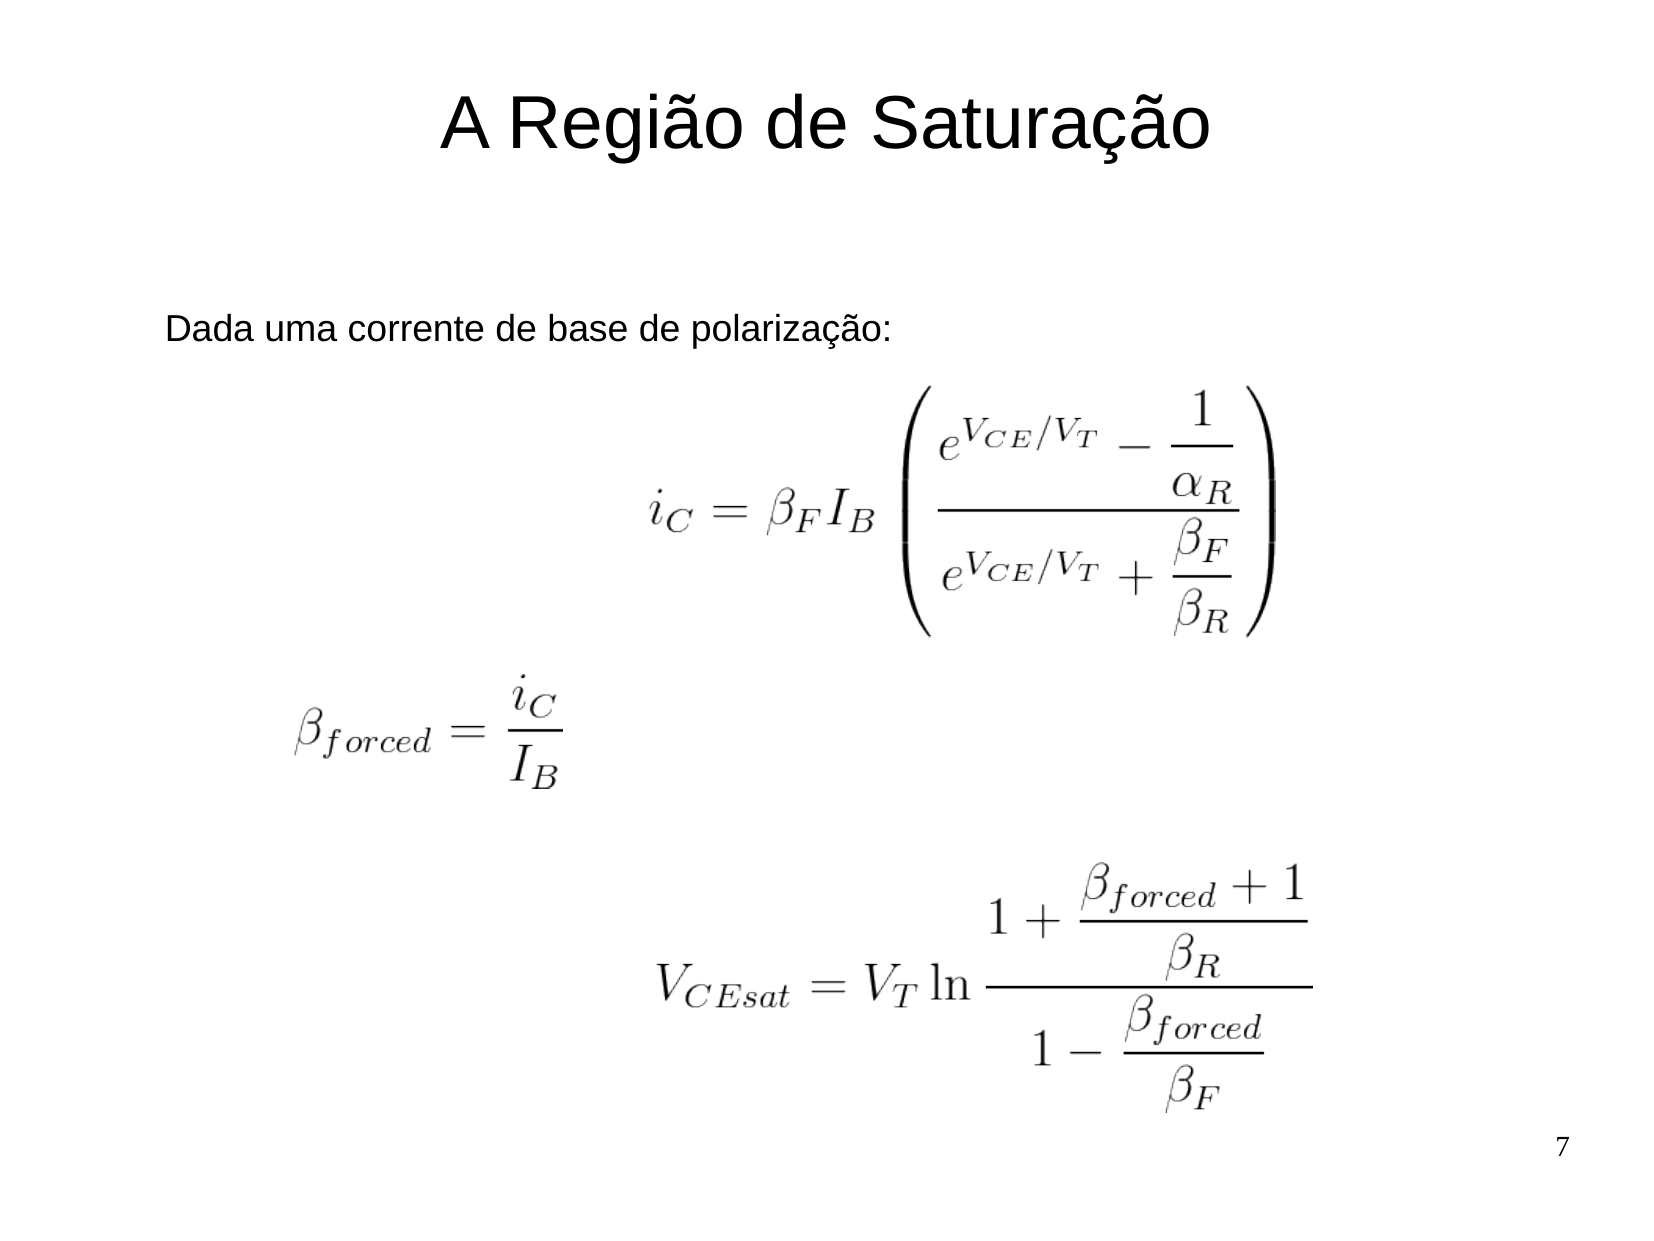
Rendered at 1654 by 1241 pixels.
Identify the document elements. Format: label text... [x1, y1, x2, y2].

picture [279, 674, 563, 789]
text_box Dada uma corrente de base de polarização: [150, 300, 938, 376]
picture [634, 385, 1276, 638]
picture [640, 862, 1313, 1113]
title A Região de Saturação [82, 56, 1571, 188]
